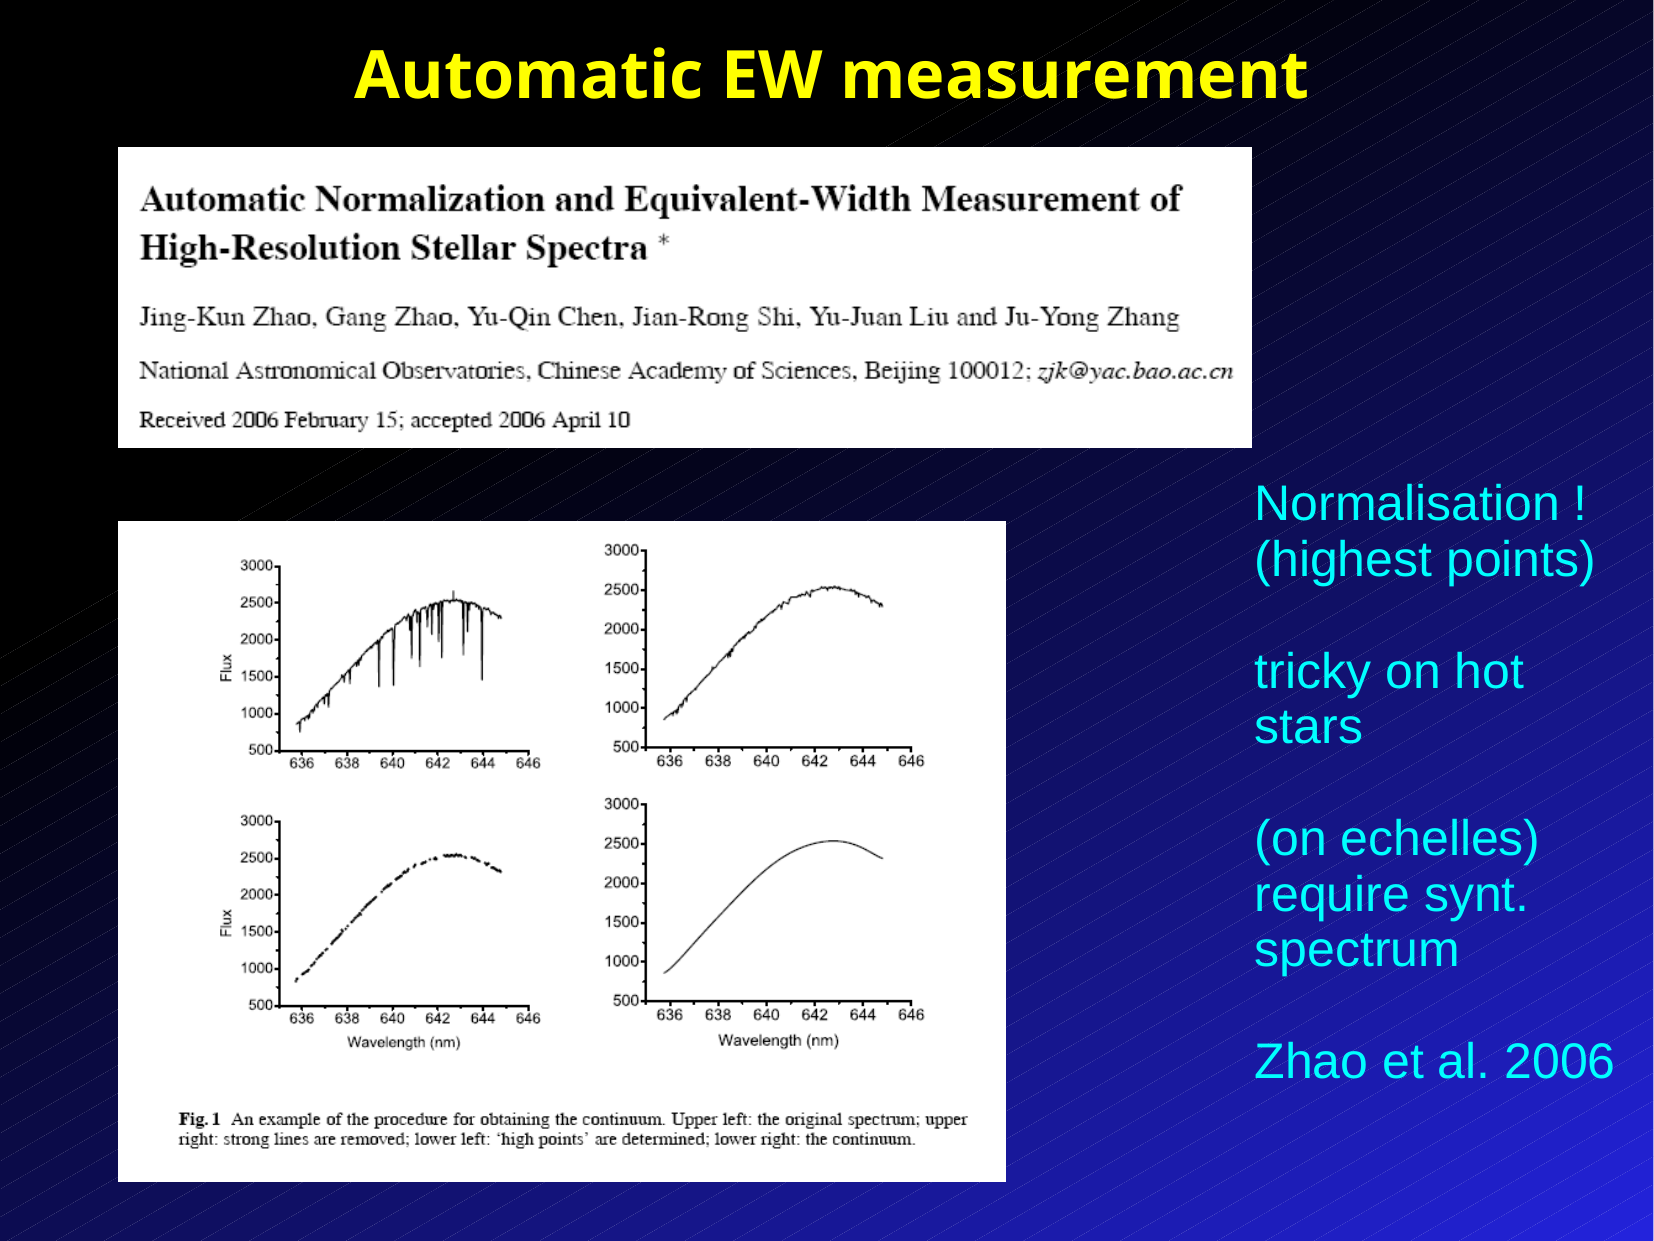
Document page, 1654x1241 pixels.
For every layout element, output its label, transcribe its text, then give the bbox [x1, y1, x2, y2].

title Automatic EW measurement [88, 27, 1577, 119]
picture [118, 147, 1252, 448]
text_box Normalisation ! (highest points) tricky on hot stars (on echelles) require synt. spectrum Zhao et al. 2006 [1240, 468, 1654, 1241]
picture [118, 521, 1006, 1182]
